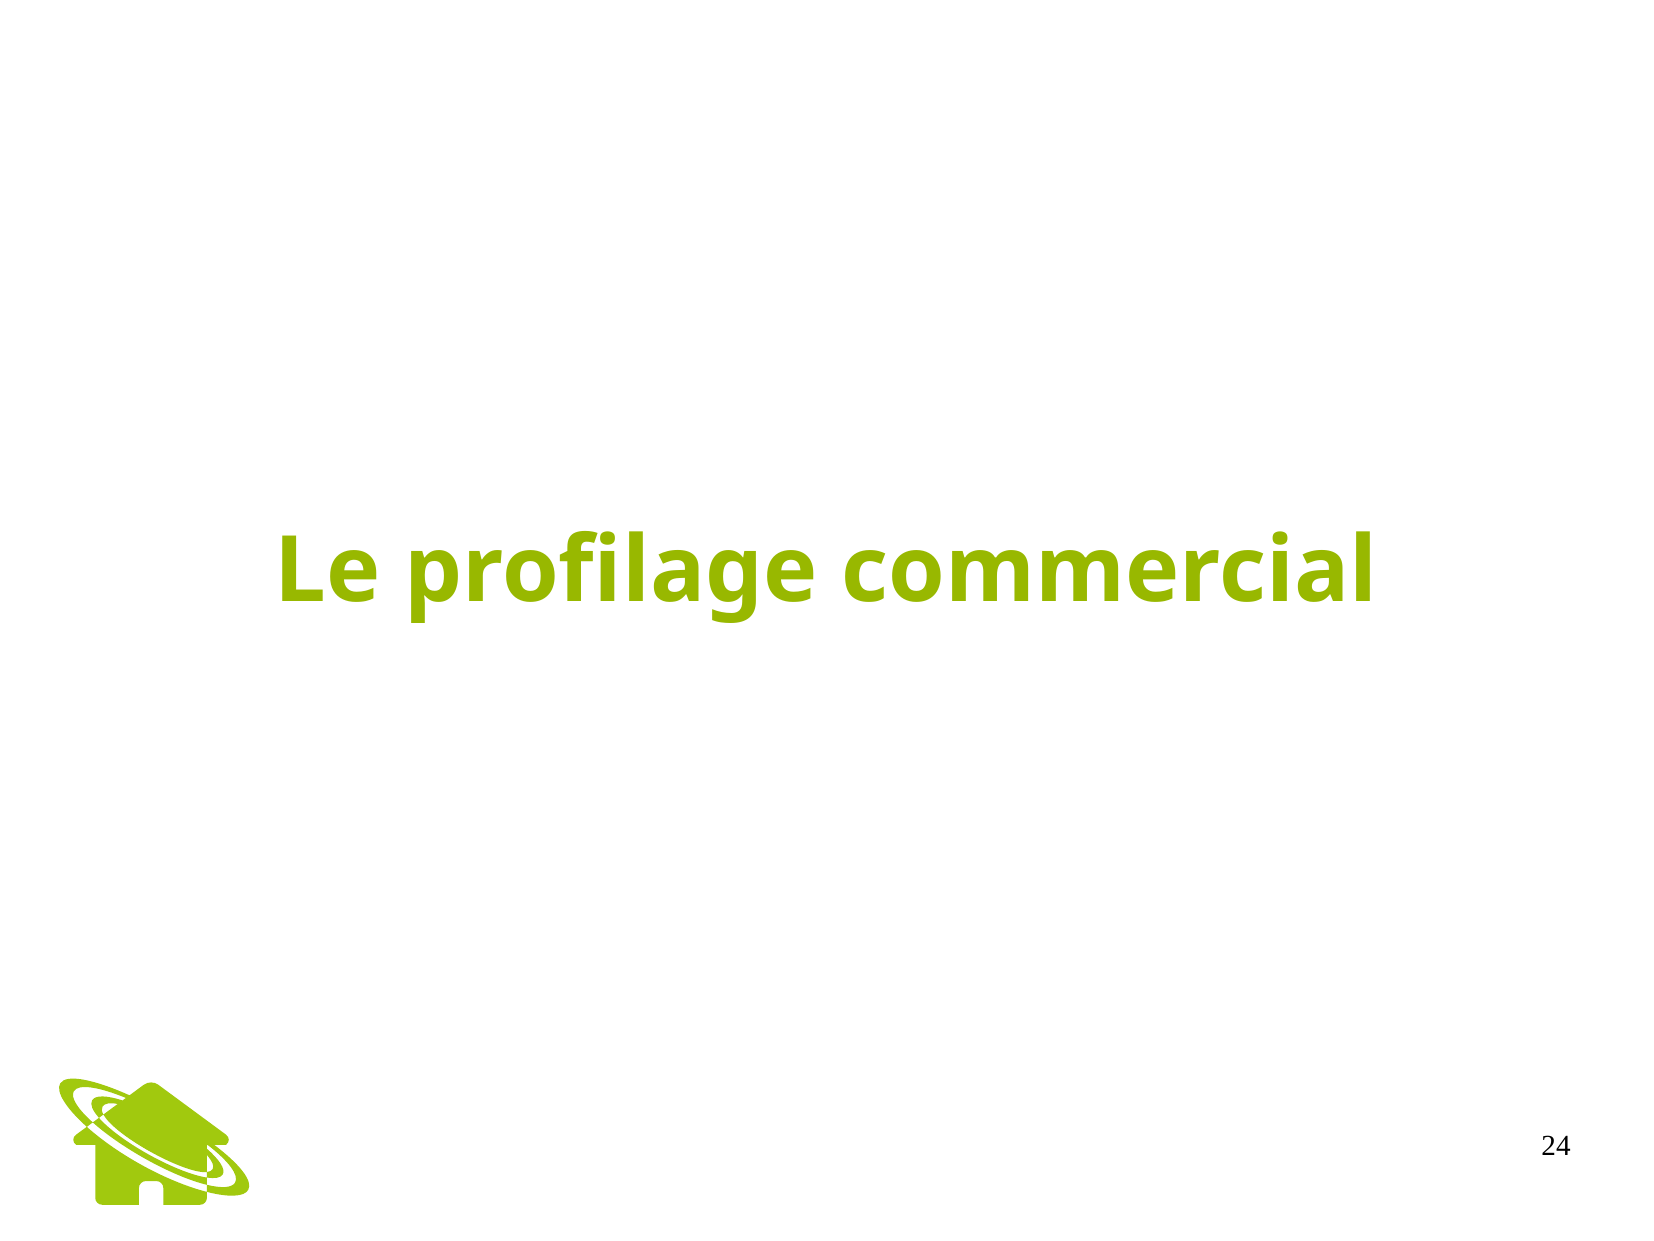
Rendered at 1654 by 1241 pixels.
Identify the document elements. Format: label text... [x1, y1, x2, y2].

title Le profilage commercial [82, 462, 1571, 670]
